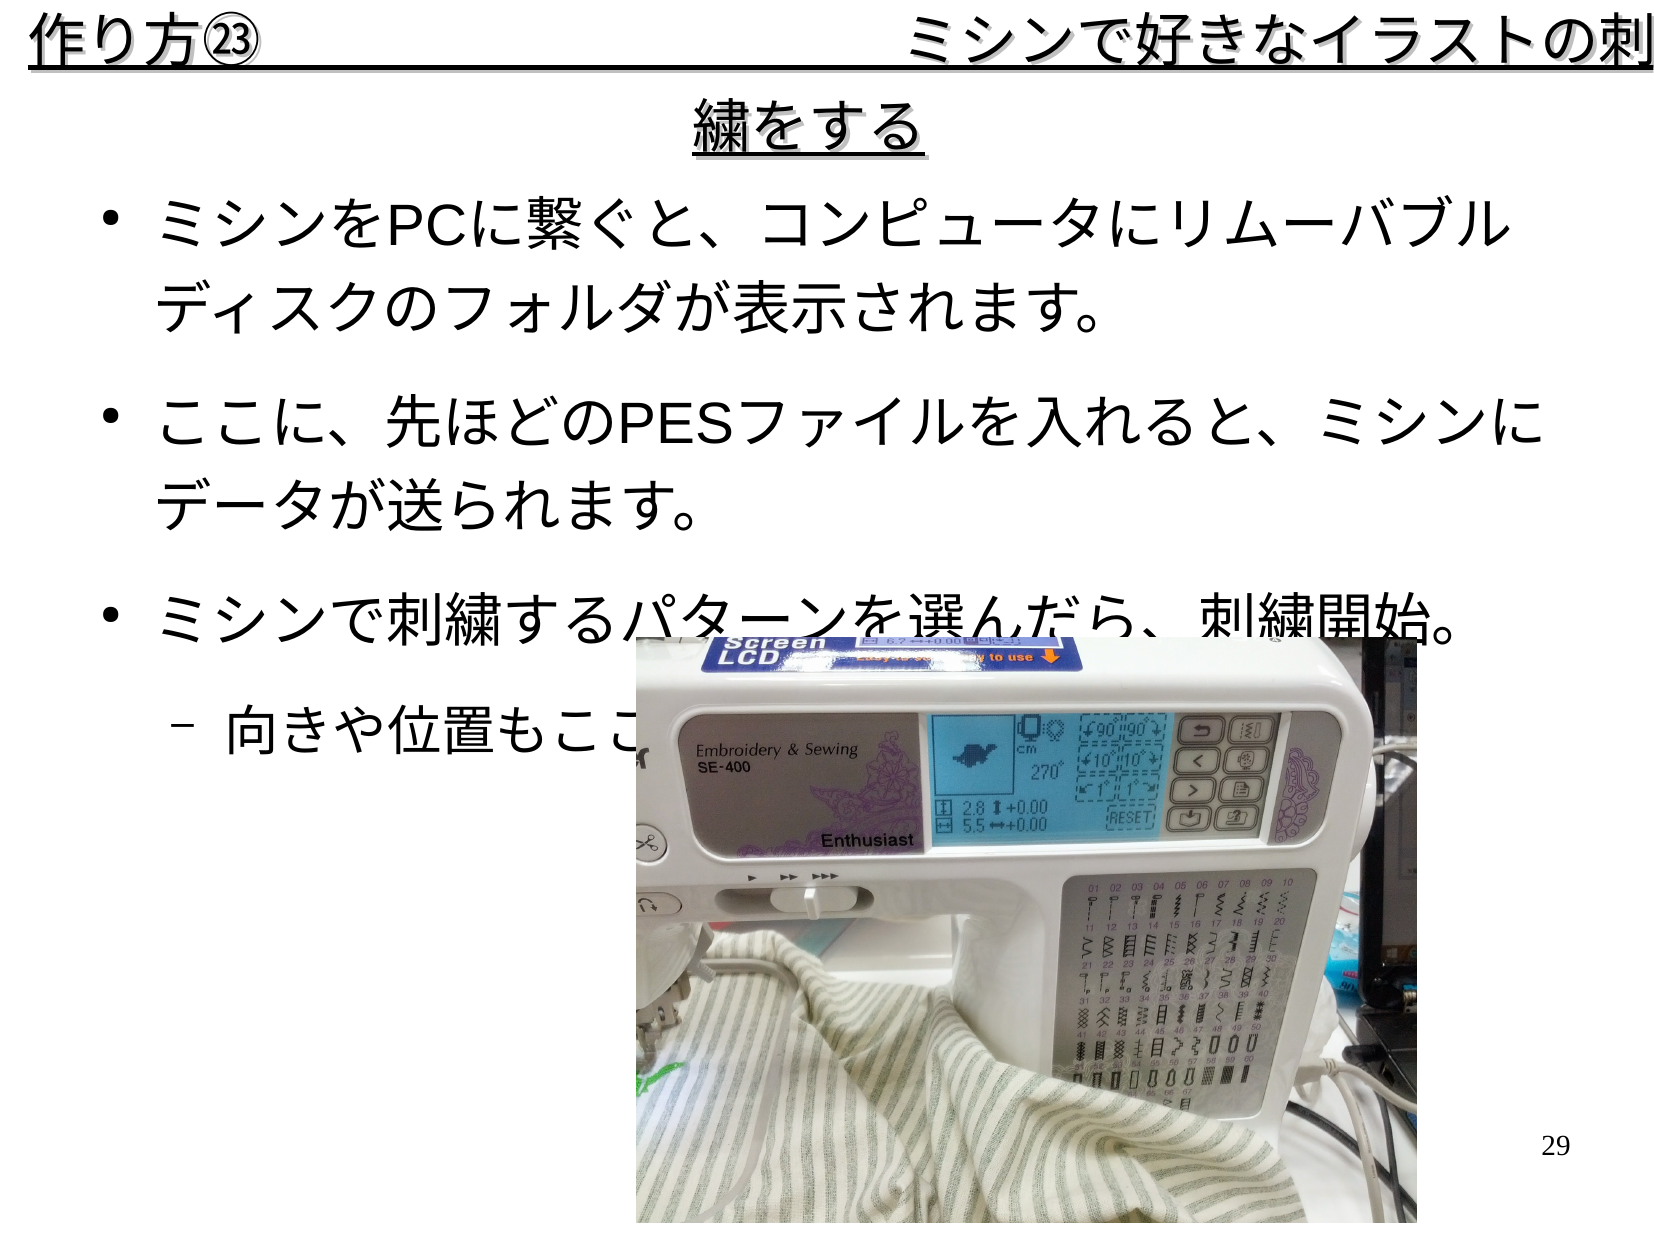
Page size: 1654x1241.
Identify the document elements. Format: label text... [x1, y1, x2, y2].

picture [636, 637, 1417, 1223]
list ミシンをPCに繋ぐと、コンピュータにリムーバブルディスクのフォルダが表示されます。 ここに、先ほどのPESファイルを入れると、ミシンにデータが送られます。 ミシンで刺繍するパターンを選んだら、刺繍開始。 向きや位置もここで変更することができます。 [82, 178, 1571, 897]
title 作り方㉓ ミシンで好きなイラストの刺繍をする [0, 0, 1654, 178]
